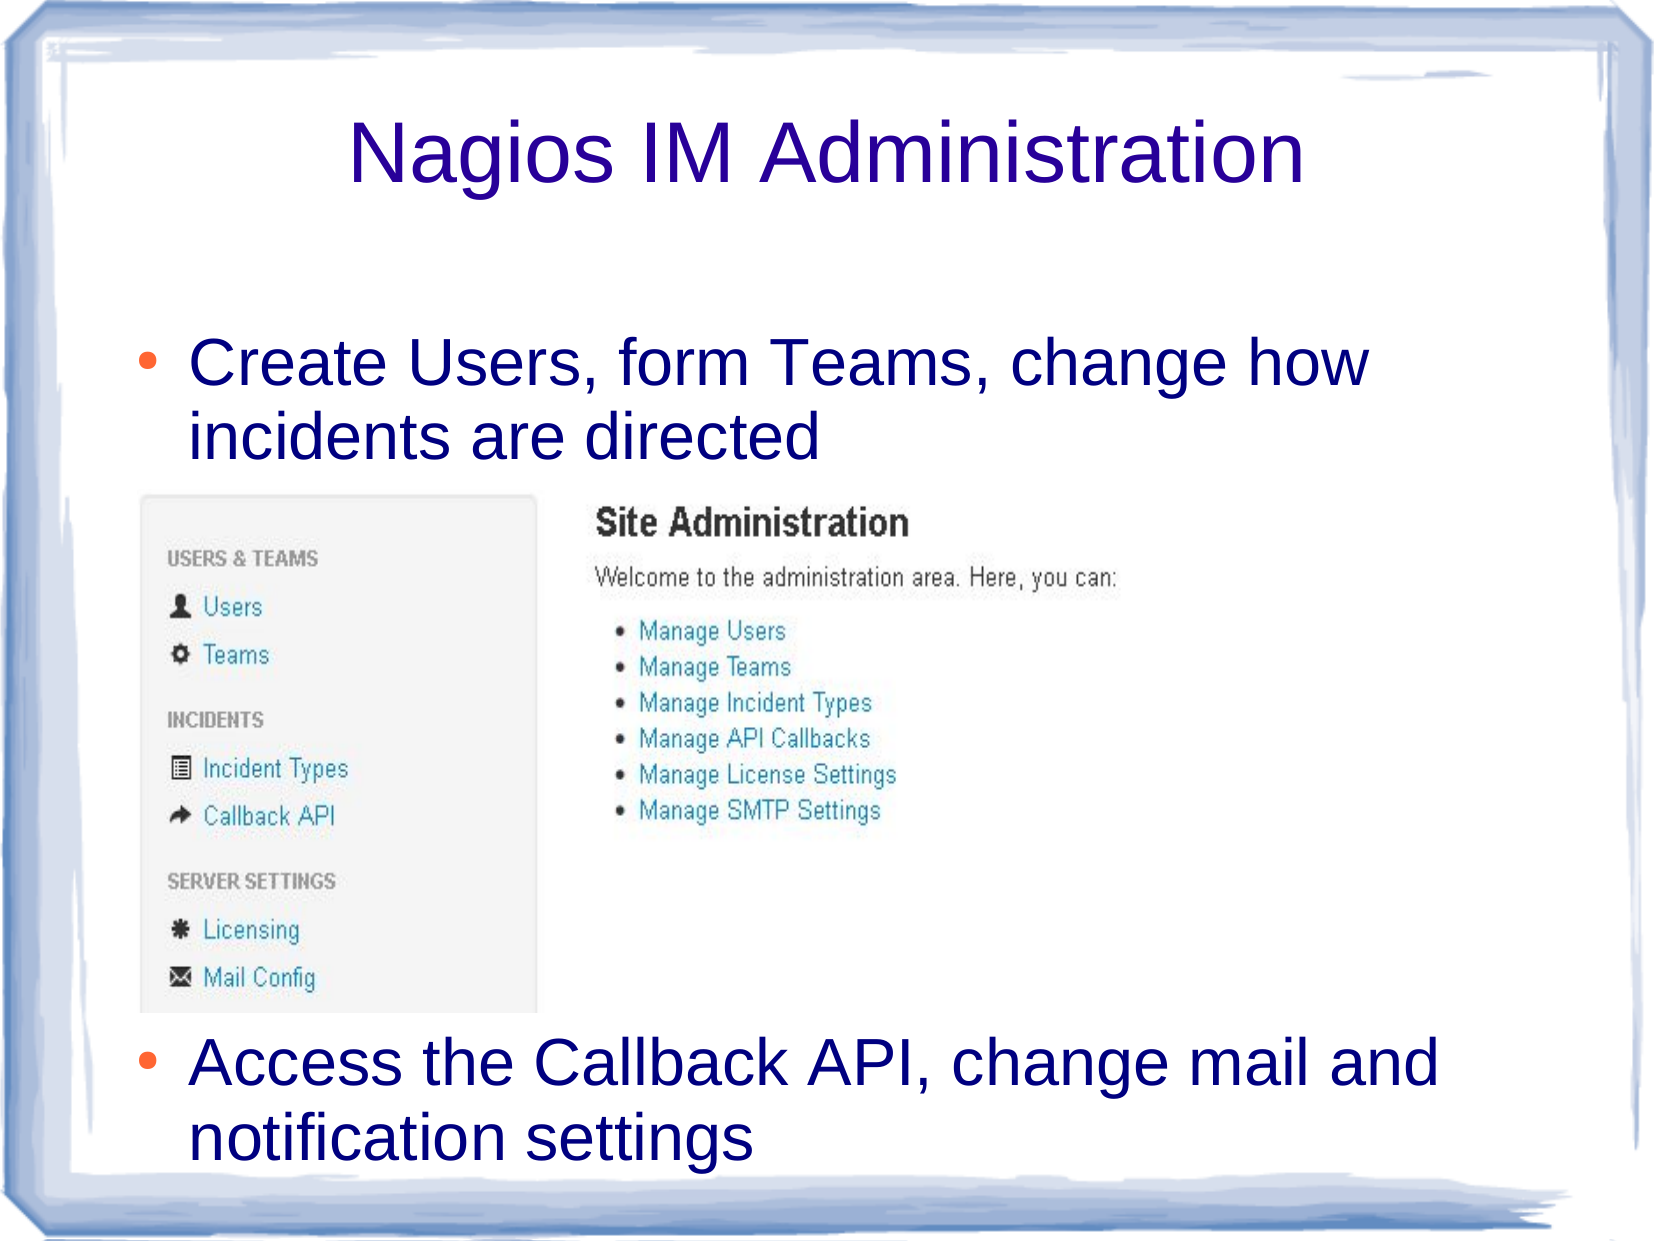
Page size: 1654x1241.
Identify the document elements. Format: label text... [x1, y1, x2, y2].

list Create Users, form Teams, change how incidents are directed Access the Callback API, change mail and notification settings [118, 324, 1571, 1175]
picture [0, 0, 1654, 1241]
title Nagios IM Administration [82, 49, 1571, 257]
